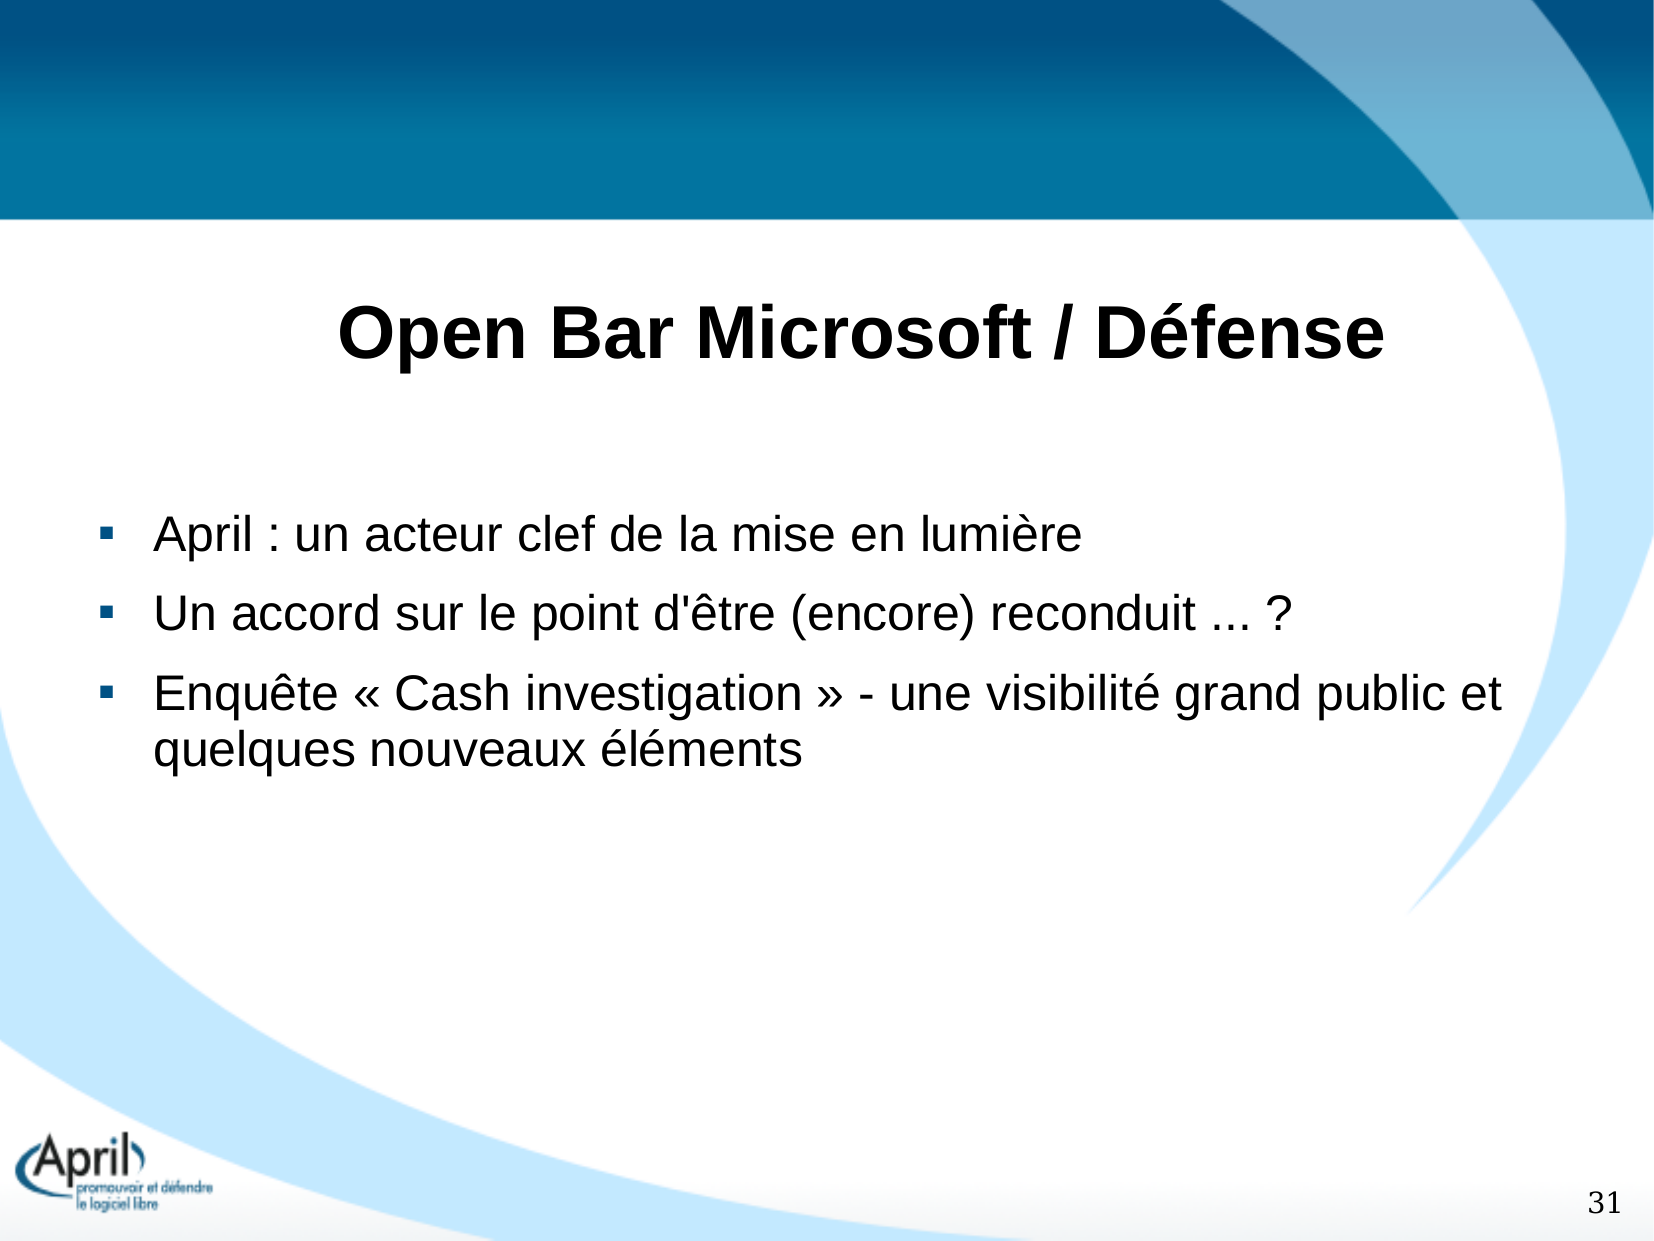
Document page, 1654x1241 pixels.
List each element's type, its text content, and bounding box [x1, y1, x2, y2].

list Open Bar Microsoft / Défense April : un acteur clef de la mise en lumière Un accord sur le point d'être (encore) reconduit ... ? Enquête « Cash investigation » - une visibilité grand public et quelques nouveaux éléments [82, 290, 1571, 1109]
picture [0, 0, 1654, 1241]
